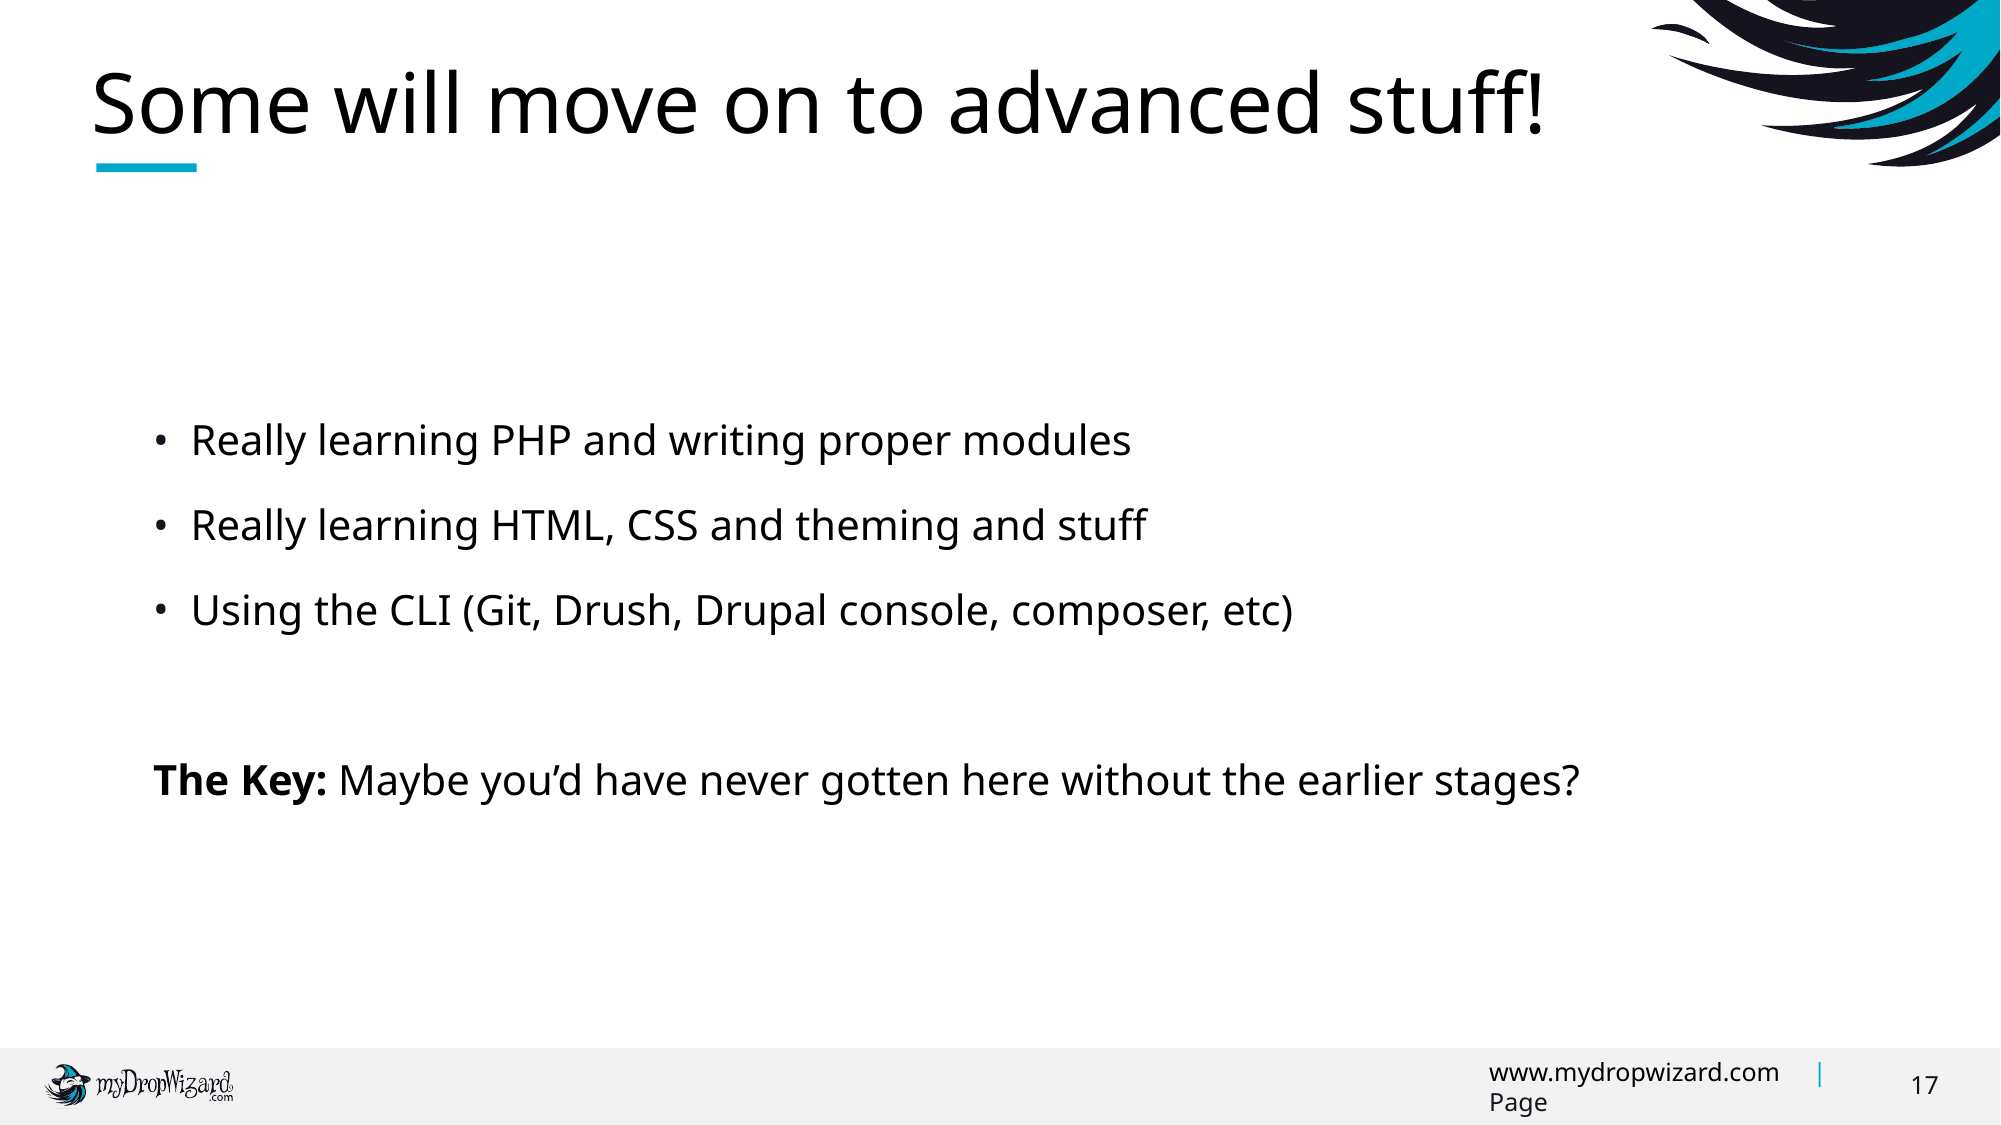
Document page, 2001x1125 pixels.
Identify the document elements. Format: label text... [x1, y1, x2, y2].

slide_number <number> [1895, 1057, 1969, 1117]
list Really learning PHP and writing proper modules Really learning HTML, CSS and theming and stuff Using the CLI (Git, Drush, Drupal console, composer, etc) The Key: Maybe you’d have never gotten here without the earlier stages? [138, 194, 1864, 1014]
title Some will move on to advanced stuff! [76, 47, 1863, 166]
